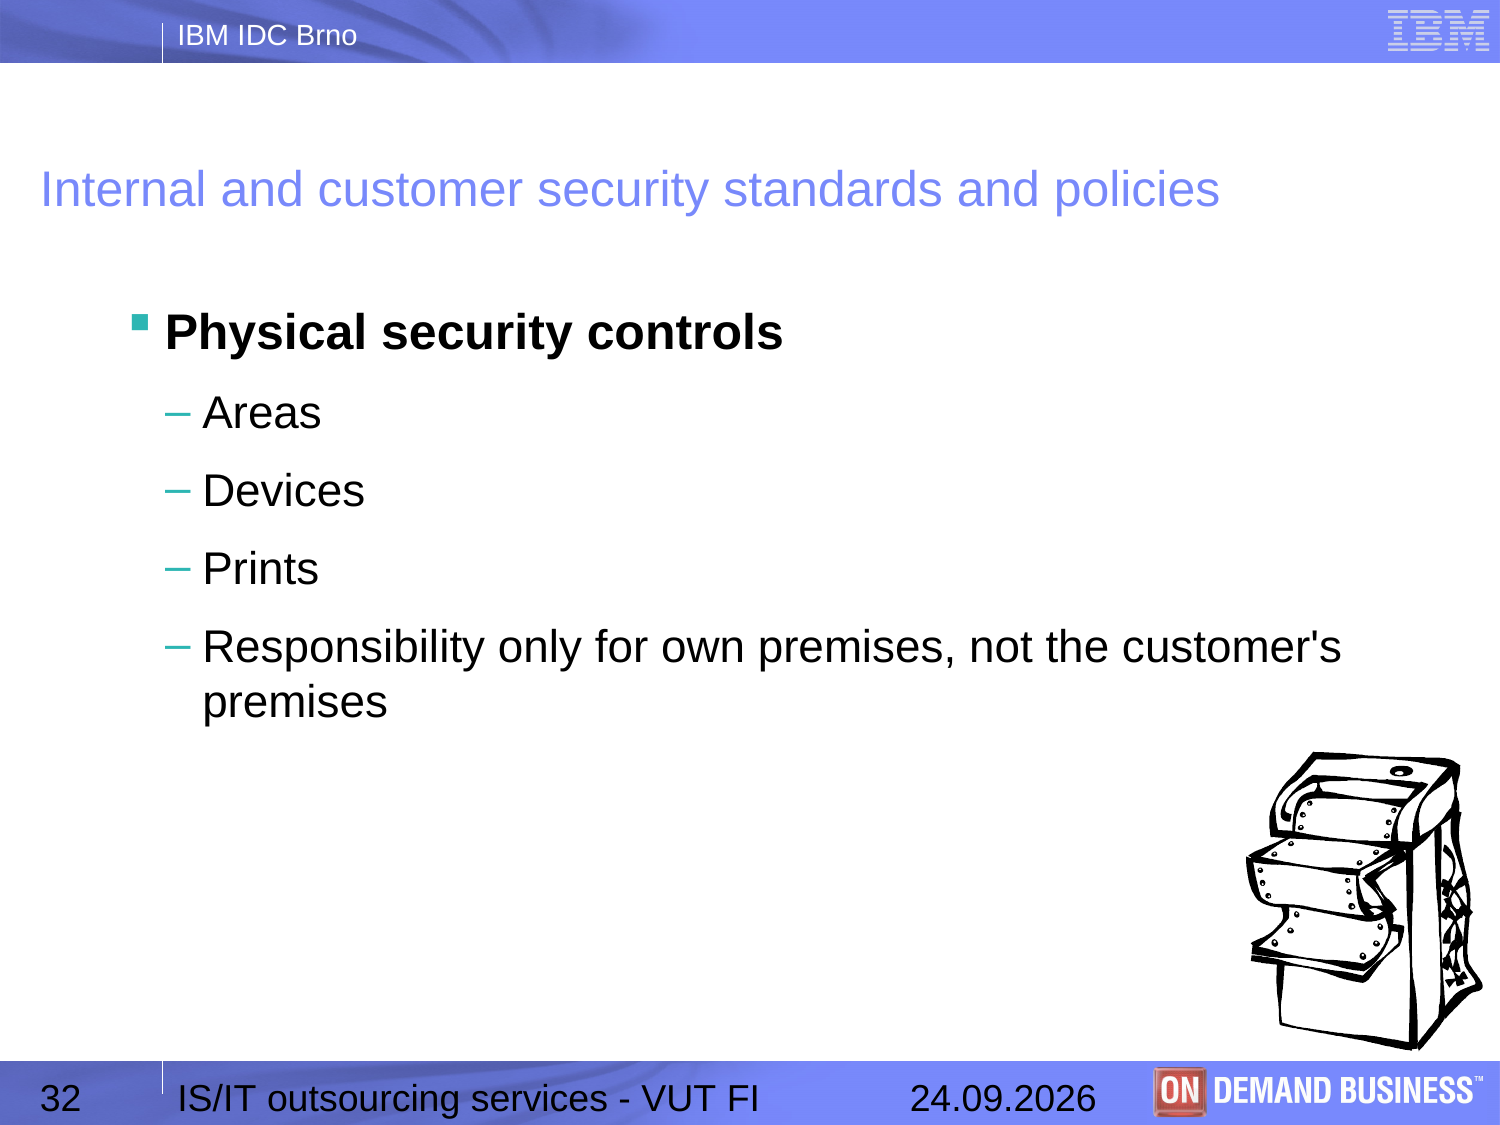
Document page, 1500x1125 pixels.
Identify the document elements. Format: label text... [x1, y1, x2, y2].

list Physical security controls Areas Devices Prints Responsibility only for own premises, not the customer's premises [112, 291, 1388, 932]
title Internal and customer security standards and policies [25, 142, 1378, 225]
picture [1246, 751, 1483, 1052]
picture [0, 1061, 1500, 1125]
picture [0, 0, 1500, 63]
